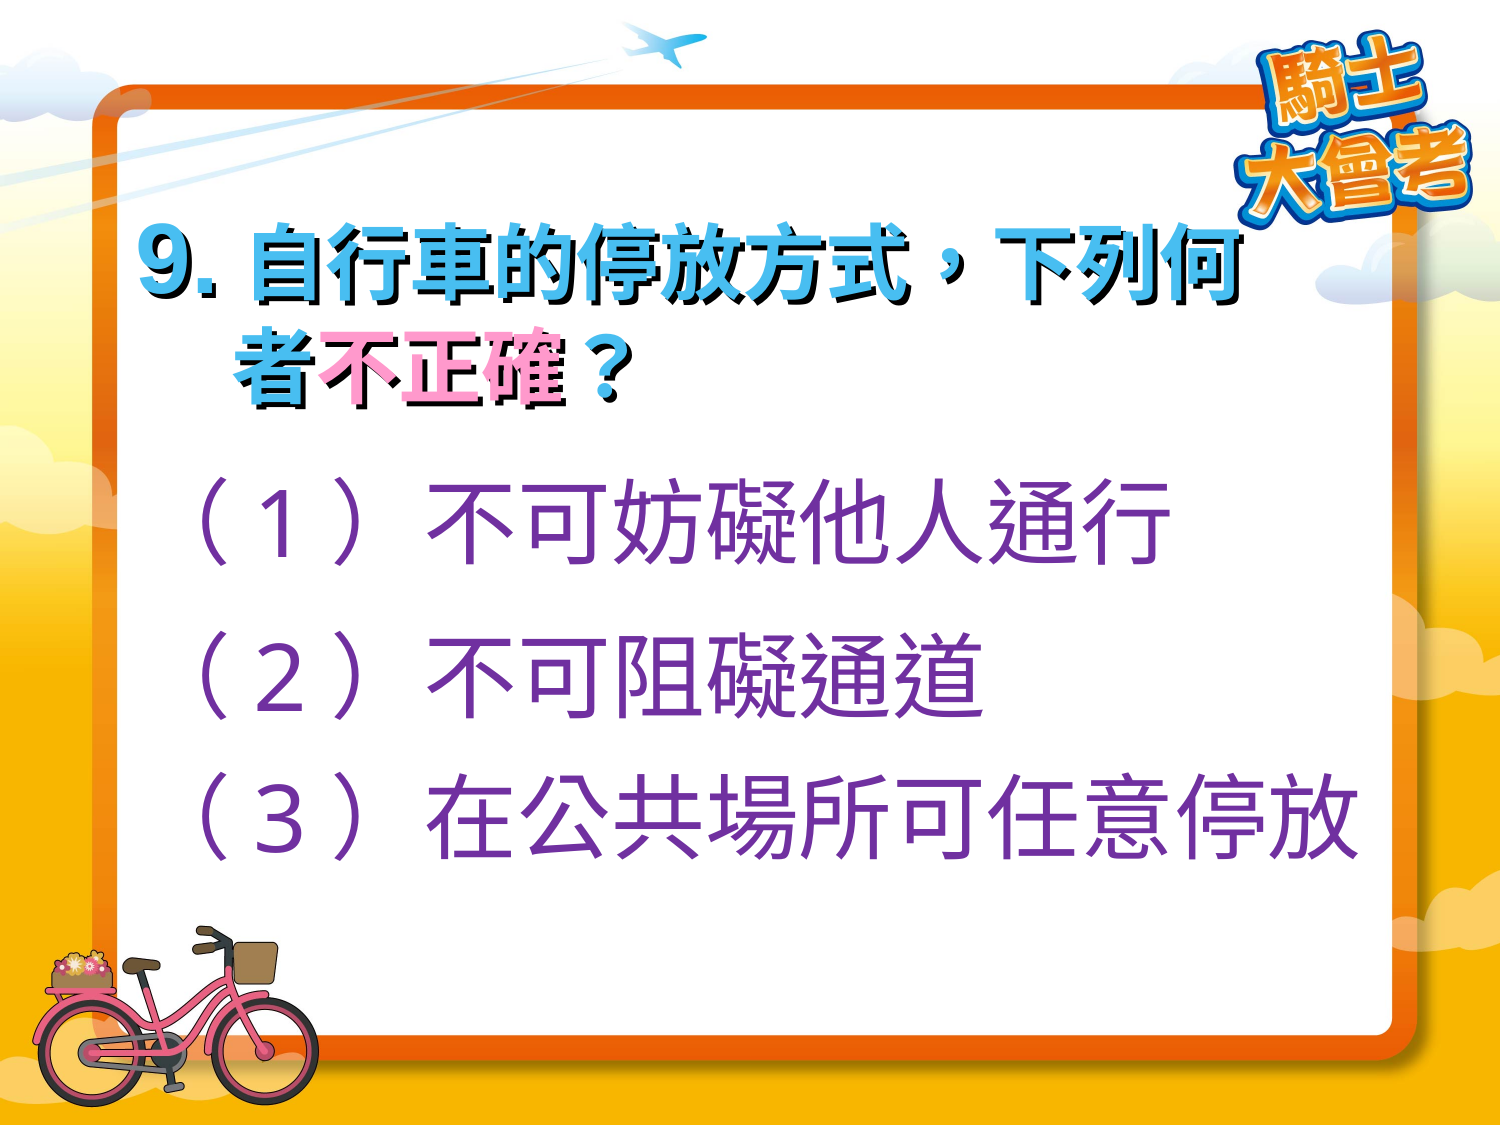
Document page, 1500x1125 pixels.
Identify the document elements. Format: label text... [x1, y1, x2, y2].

text_box （1）不可妨礙他人通行 [129, 456, 1405, 575]
text_box 9.自行車的停放方式，下列何 者不正確？ [135, 193, 1411, 407]
text_box （2）不可阻礙通道 [129, 609, 1405, 751]
text_box （3）在公共場所可任意停放 [129, 751, 1500, 870]
